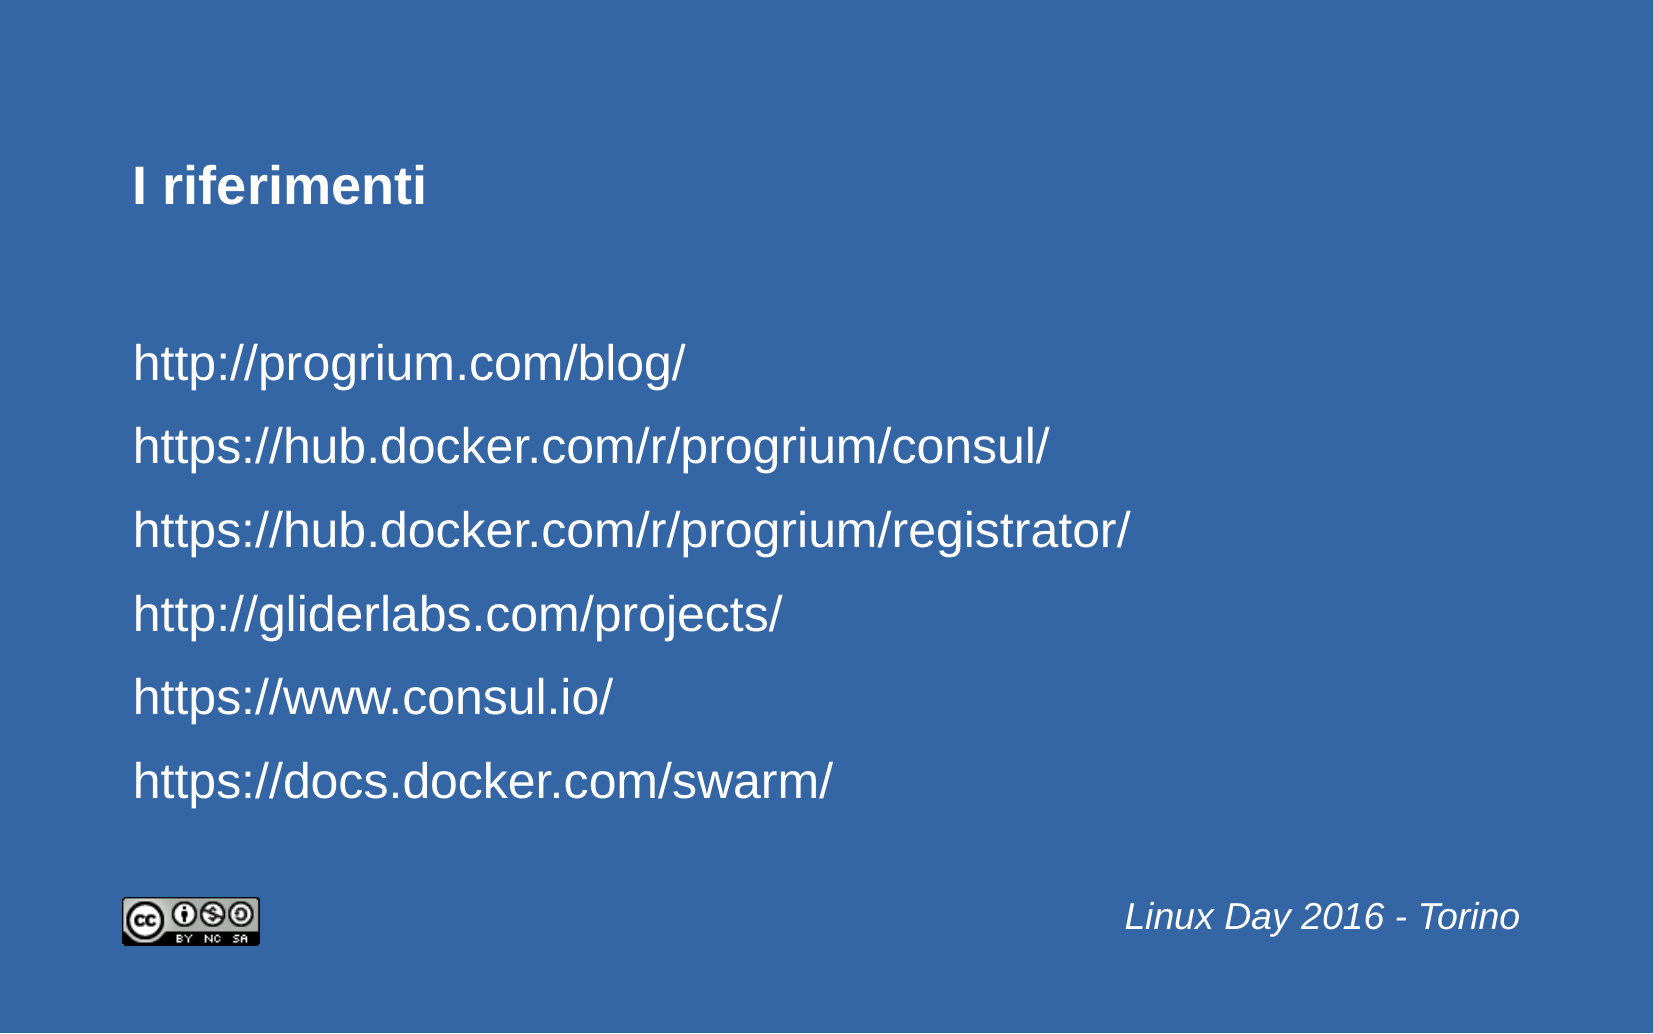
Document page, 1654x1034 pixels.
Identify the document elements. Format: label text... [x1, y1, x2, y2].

picture [122, 897, 260, 946]
text_box I riferimenti http://progrium.com/blog/ https://hub.docker.com/r/progrium/consul/ https://hub.docker.com/r/progrium/registrator/ http://gliderlabs.com/projects/ https://www.consul.io/ https://docs.docker.com/swarm/ [118, 118, 1536, 961]
text_box Linux Day 2016 - Torino [1109, 887, 1536, 1034]
